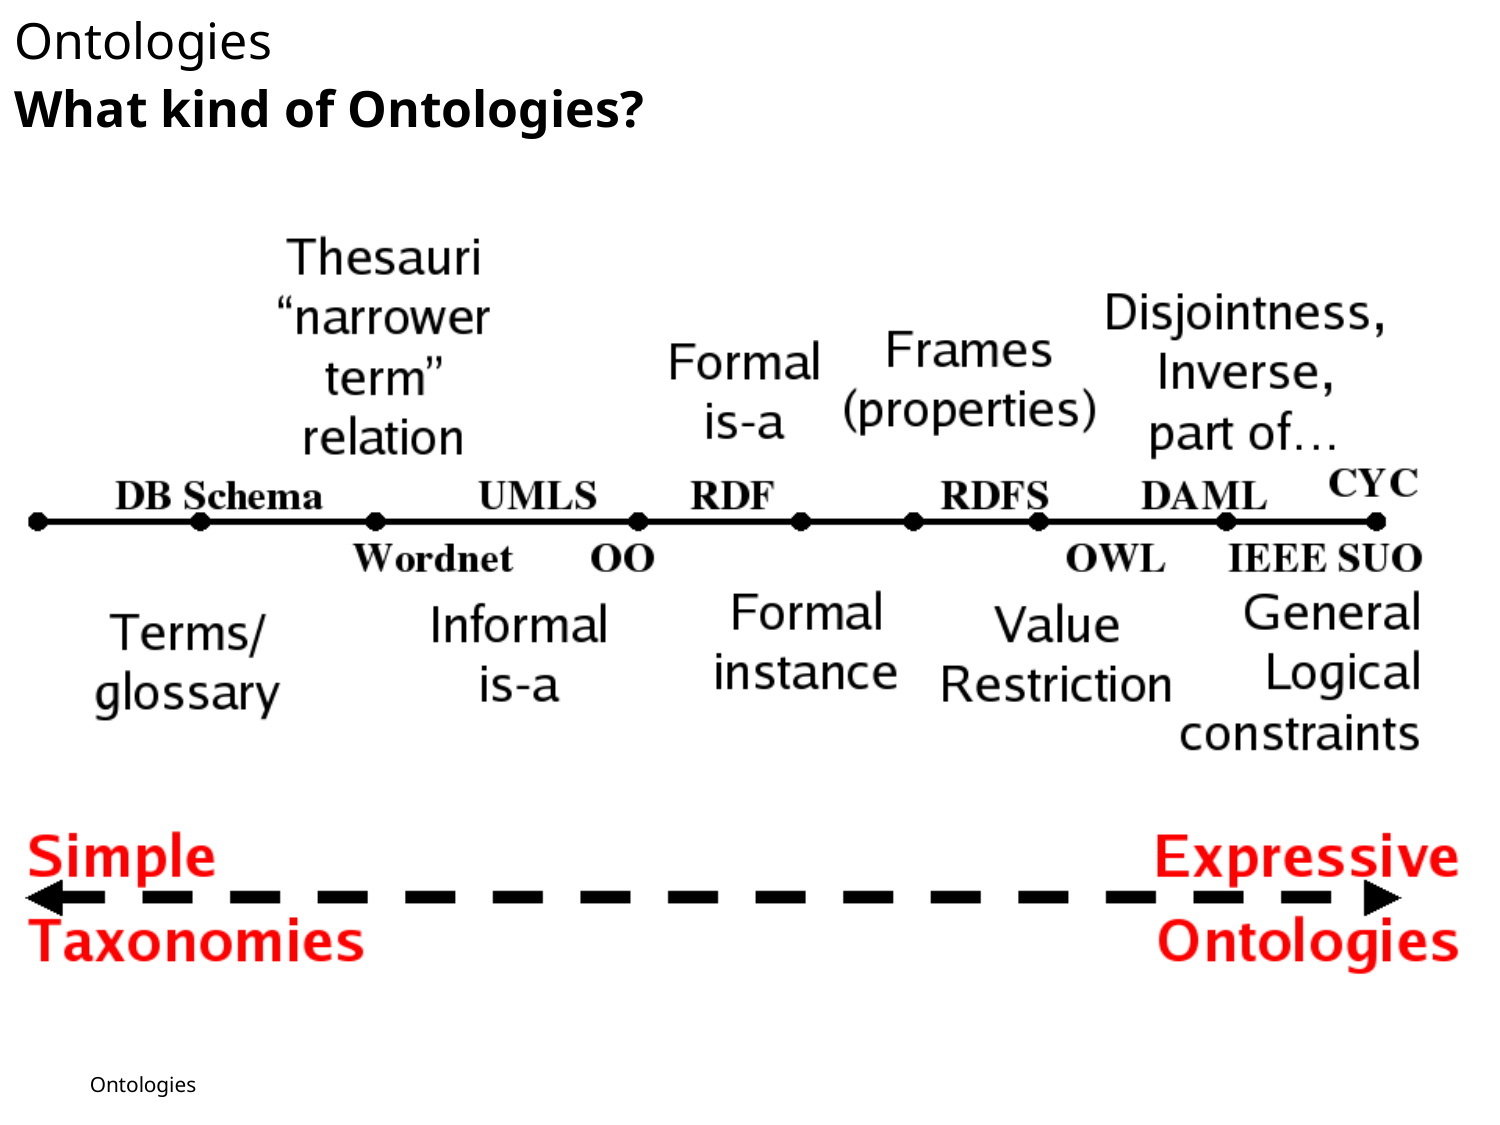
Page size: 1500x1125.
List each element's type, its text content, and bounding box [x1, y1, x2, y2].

picture [13, 217, 1480, 985]
title Ontologies What kind of Ontologies? [0, 0, 1401, 151]
